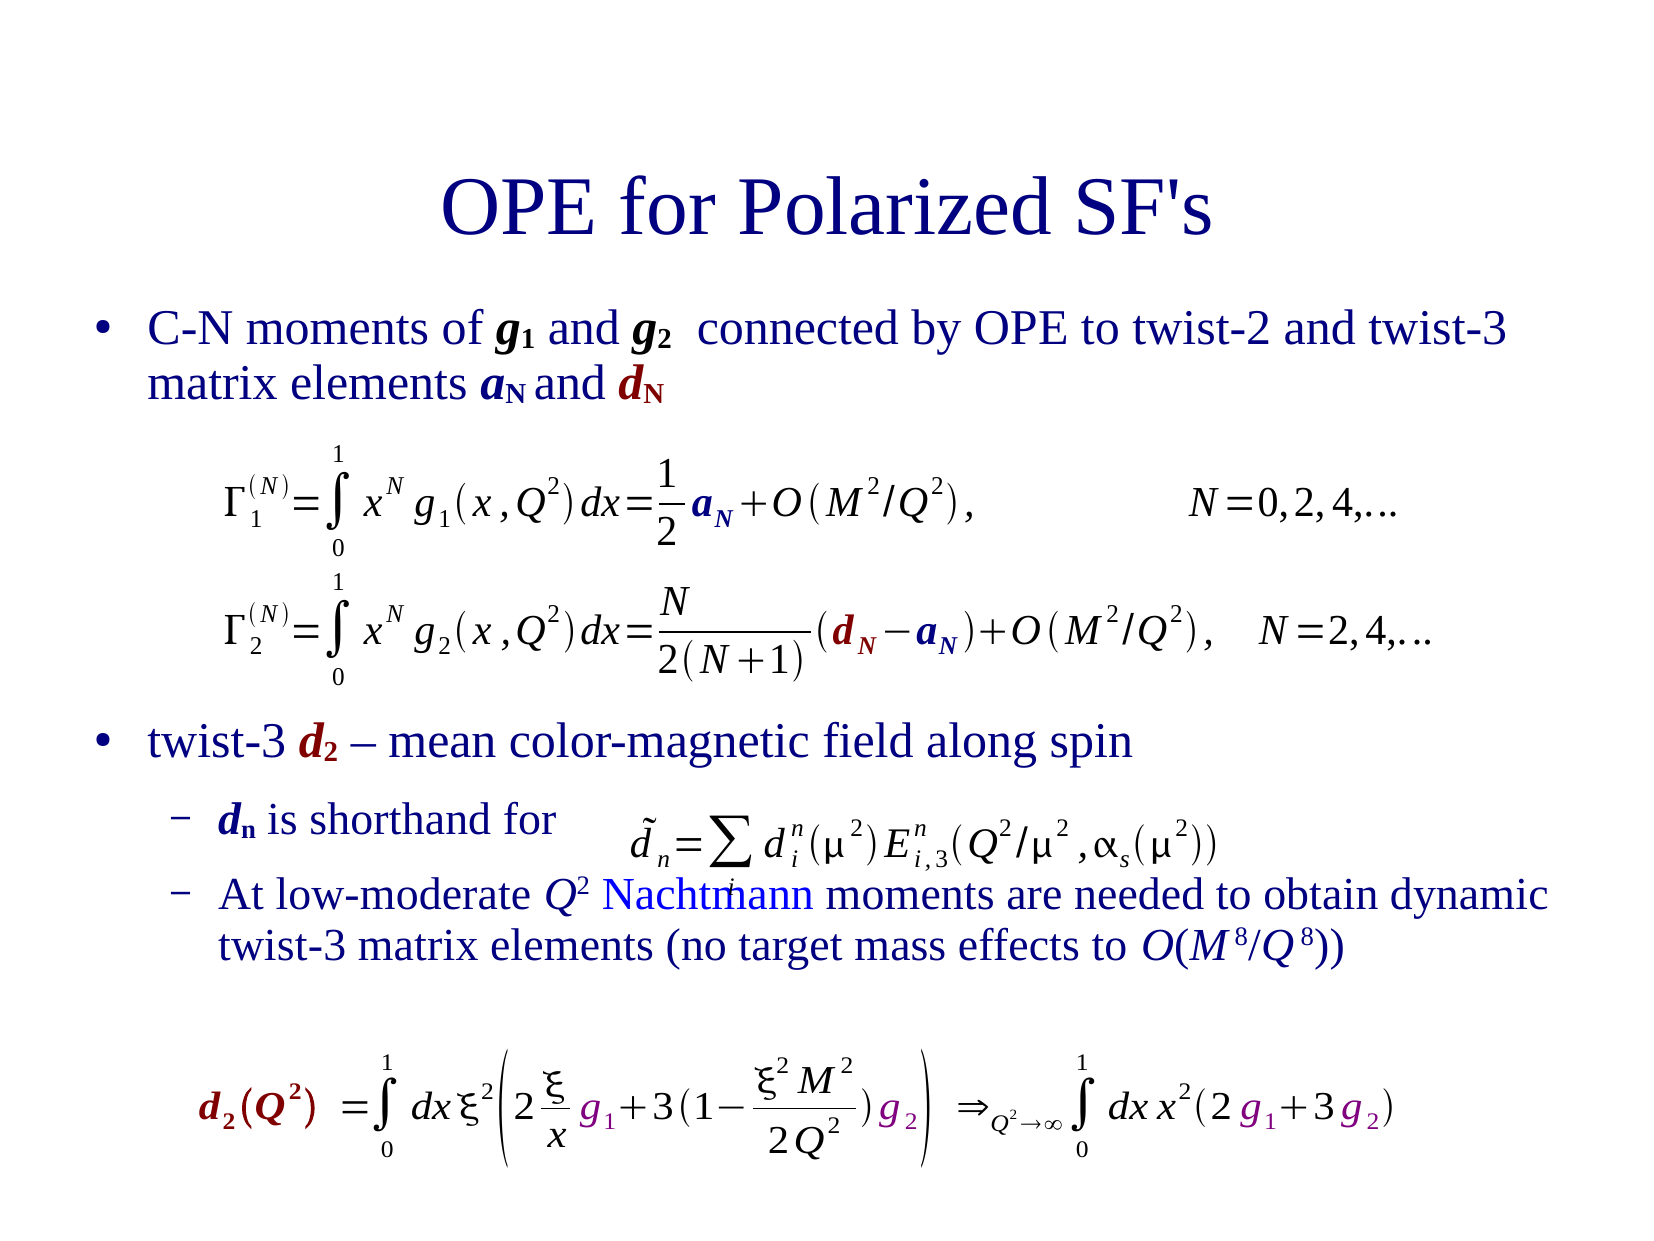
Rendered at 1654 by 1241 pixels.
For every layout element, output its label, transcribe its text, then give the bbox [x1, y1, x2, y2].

chart [213, 452, 1440, 638]
title OPE for Polarized SF's [121, 102, 1534, 300]
chart [186, 1046, 1406, 1170]
chart [619, 813, 1228, 901]
list twist-3 d2 – mean color-magnetic field along spin dn is shorthand for At low-moderate Q2 Nachtmann moments are needed to obtain dynamic twist-3 matrix elements (no target mass effects to O(M 8/Q 8)) [76, 638, 1577, 1026]
list C-N moments of g1 and g2 connected by OPE to twist-2 and twist-3 matrix elements aN and dN [76, 300, 1577, 452]
